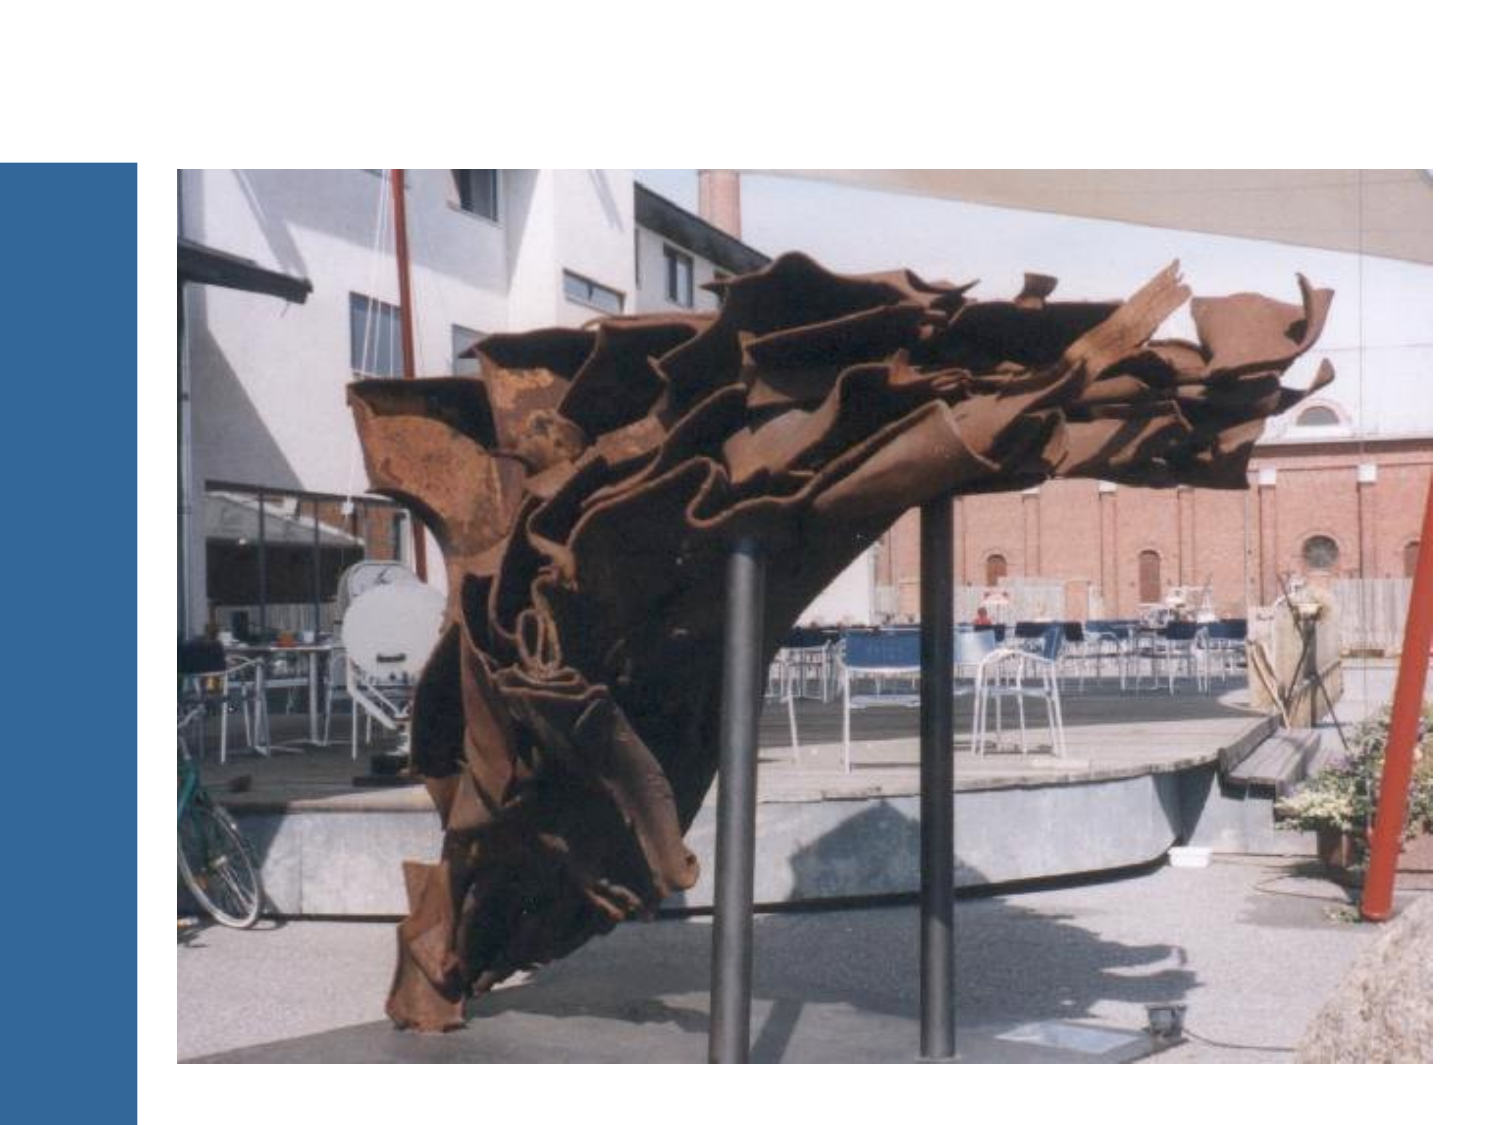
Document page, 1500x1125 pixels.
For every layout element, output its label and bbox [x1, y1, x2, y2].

picture [177, 169, 1433, 1064]
